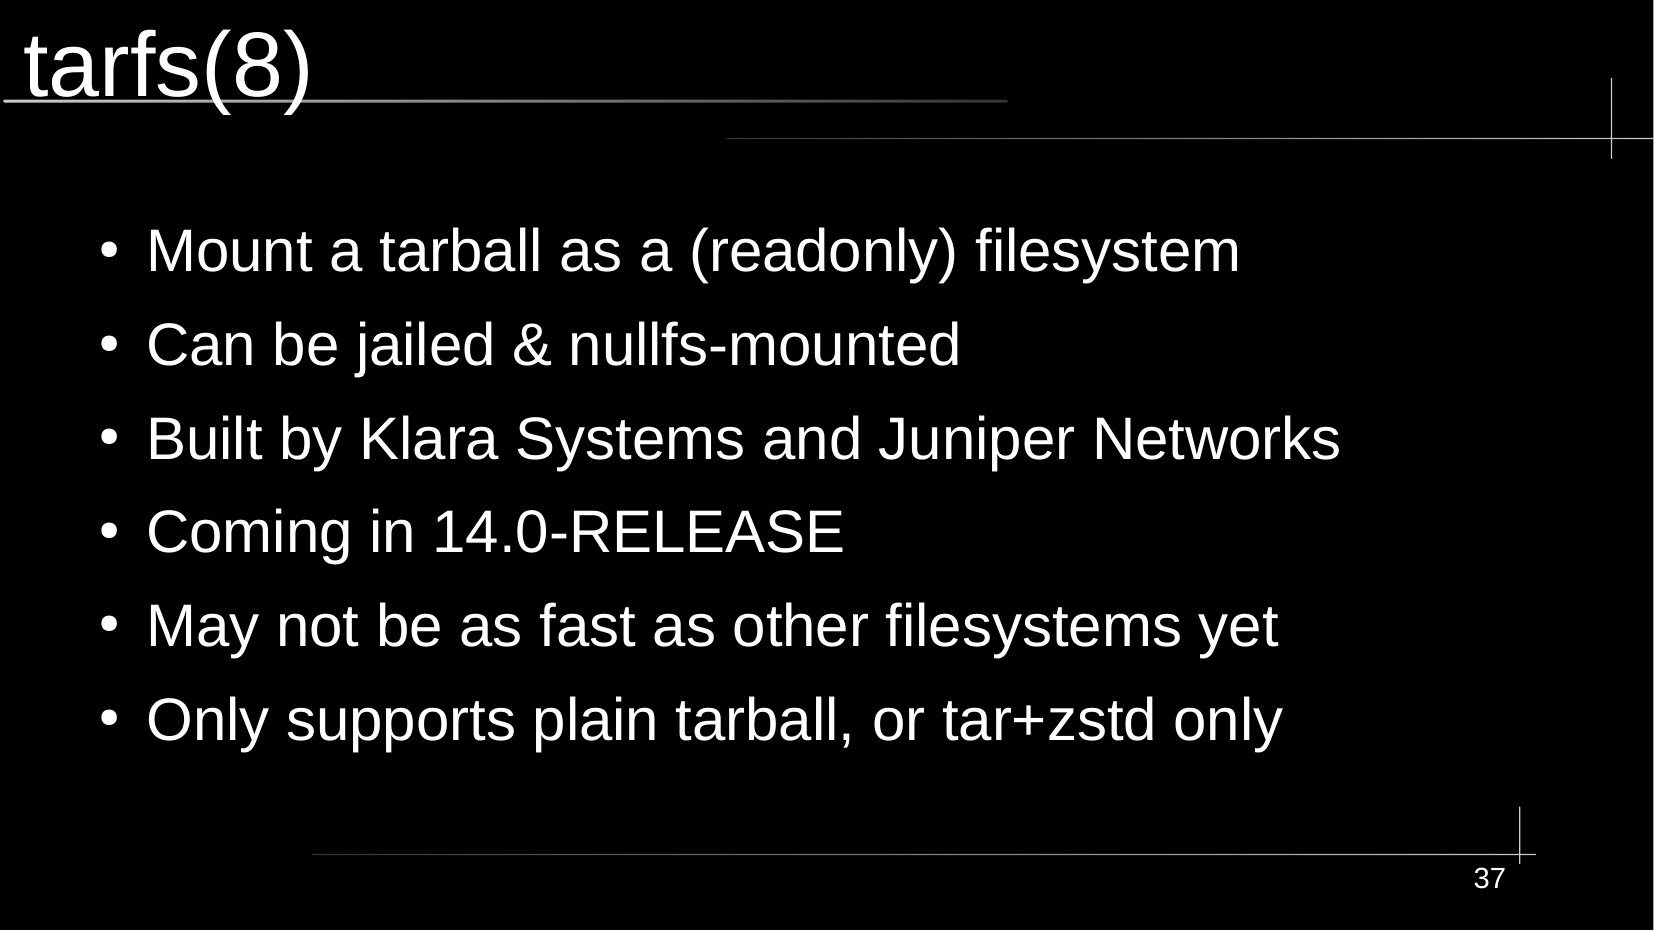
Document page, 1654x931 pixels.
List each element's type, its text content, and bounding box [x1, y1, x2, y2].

list Mount a tarball as a (readonly) filesystem Can be jailed & nullfs-mounted Built by Klara Systems and Juniper Networks Coming in 14.0-RELEASE May not be as fast as other filesystems yet Only supports plain tarball, or tar+zstd only [82, 217, 1571, 758]
title tarfs(8) [23, 11, 1589, 119]
